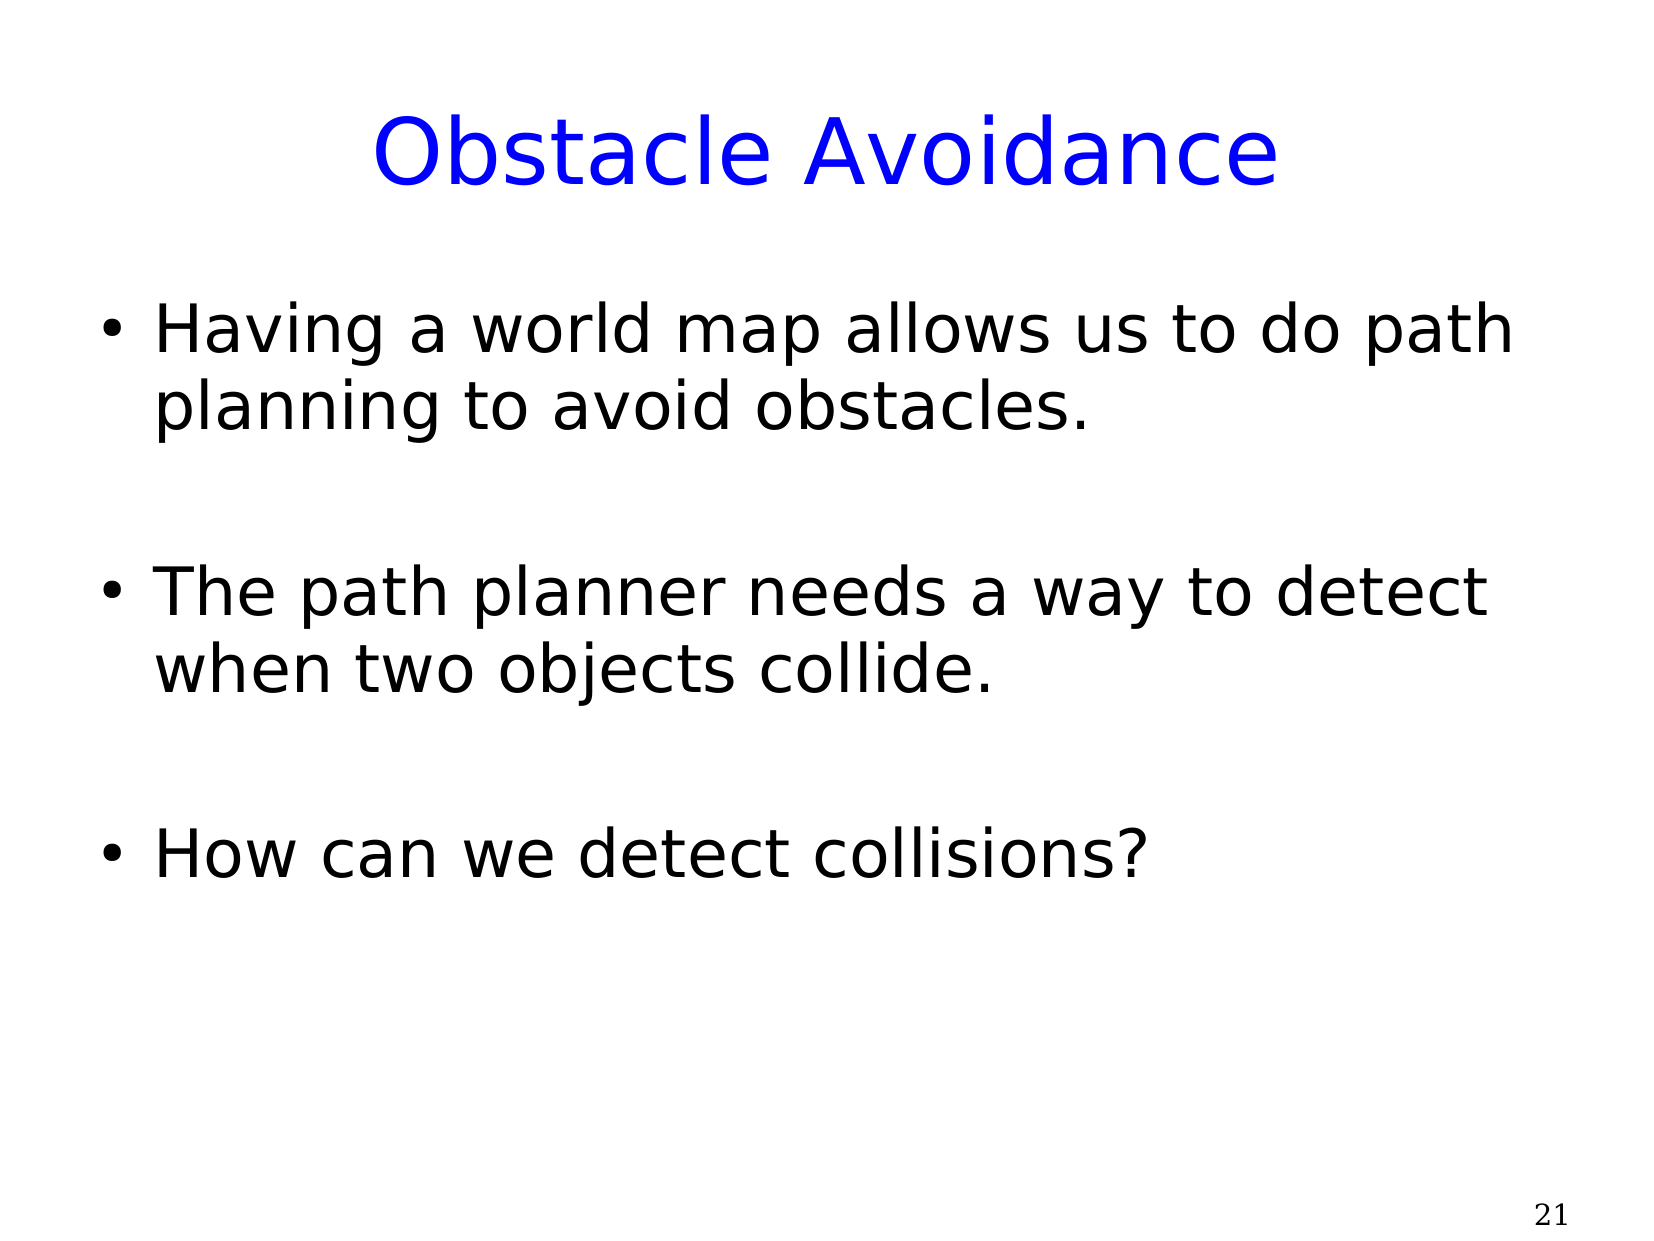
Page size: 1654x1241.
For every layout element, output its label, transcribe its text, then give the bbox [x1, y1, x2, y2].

title Obstacle Avoidance [82, 49, 1571, 257]
list Having a world map allows us to do path planning to avoid obstacles. The path planner needs a way to detect when two objects collide. How can we detect collisions? [82, 290, 1571, 1109]
